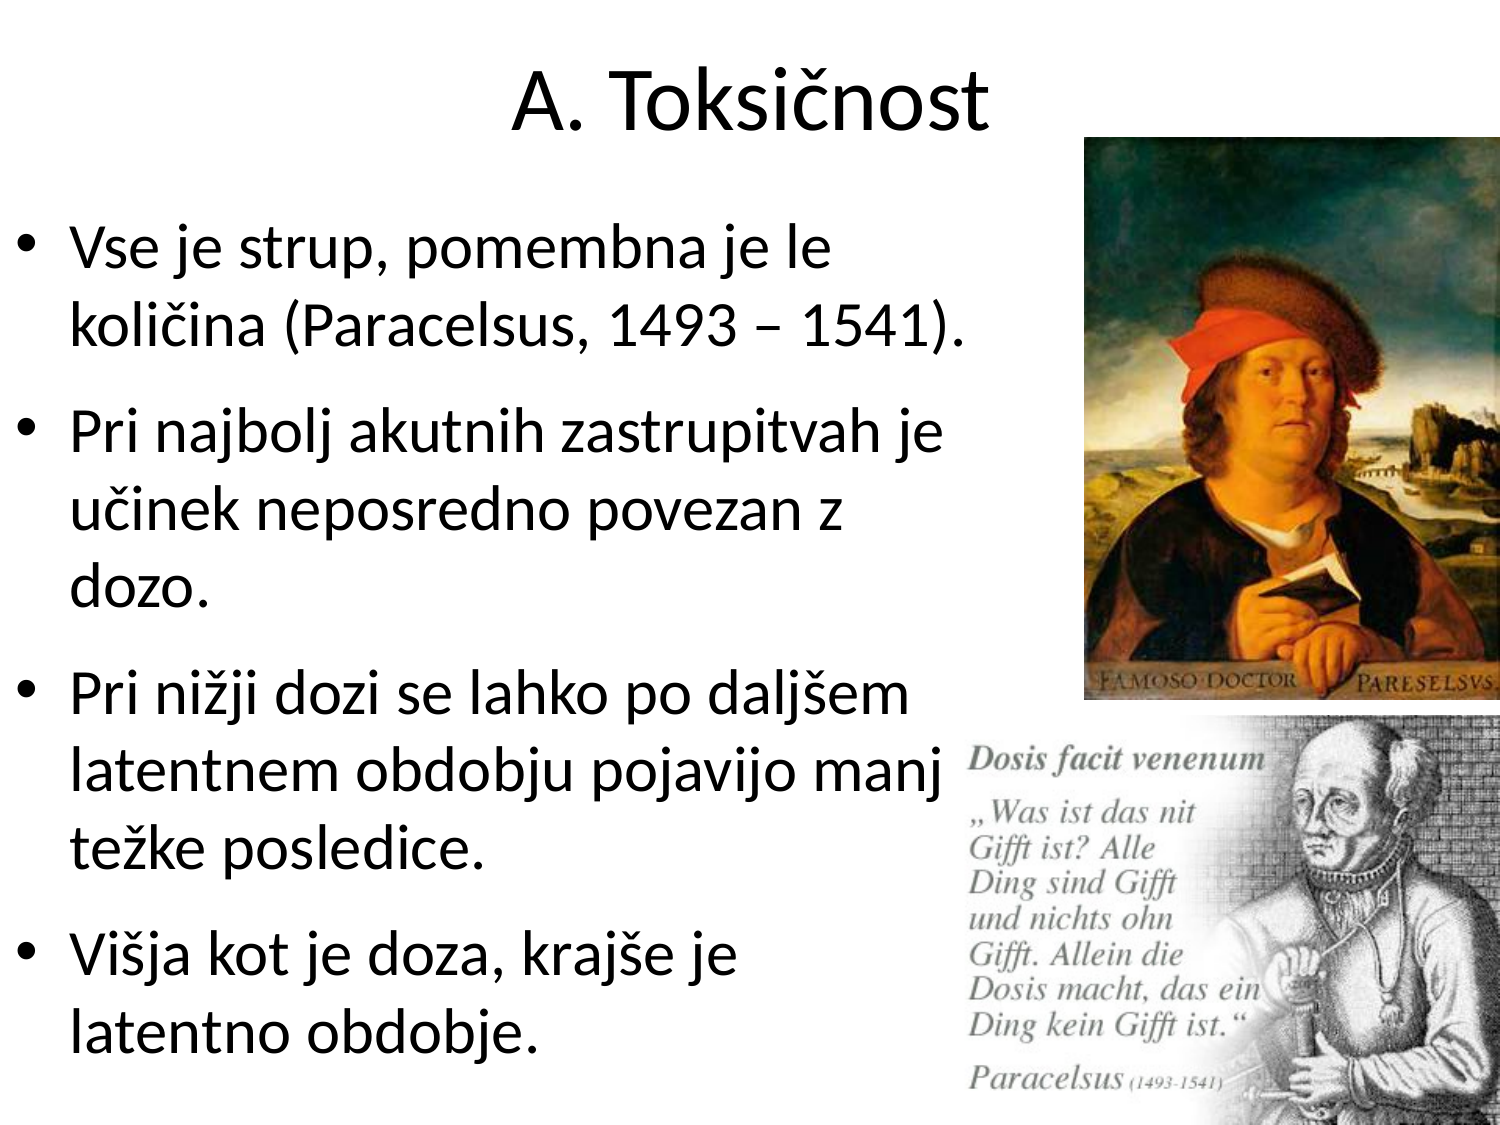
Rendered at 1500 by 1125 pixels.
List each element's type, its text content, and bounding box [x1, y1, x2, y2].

picture [953, 715, 1500, 1125]
picture [1084, 137, 1500, 700]
title A. Toksičnost [76, 0, 1427, 188]
list Vse je strup, pomembna je le količina (Paracelsus, 1493 – 1541). Pri najbolj akutnih zastrupitvah je učinek neposredno povezan z dozo. Pri nižji dozi se lahko po daljšem latentnem obdobju pojavijo manj težke posledice. Višja kot je doza, krajše je latentno obdobje. [0, 196, 987, 1125]
